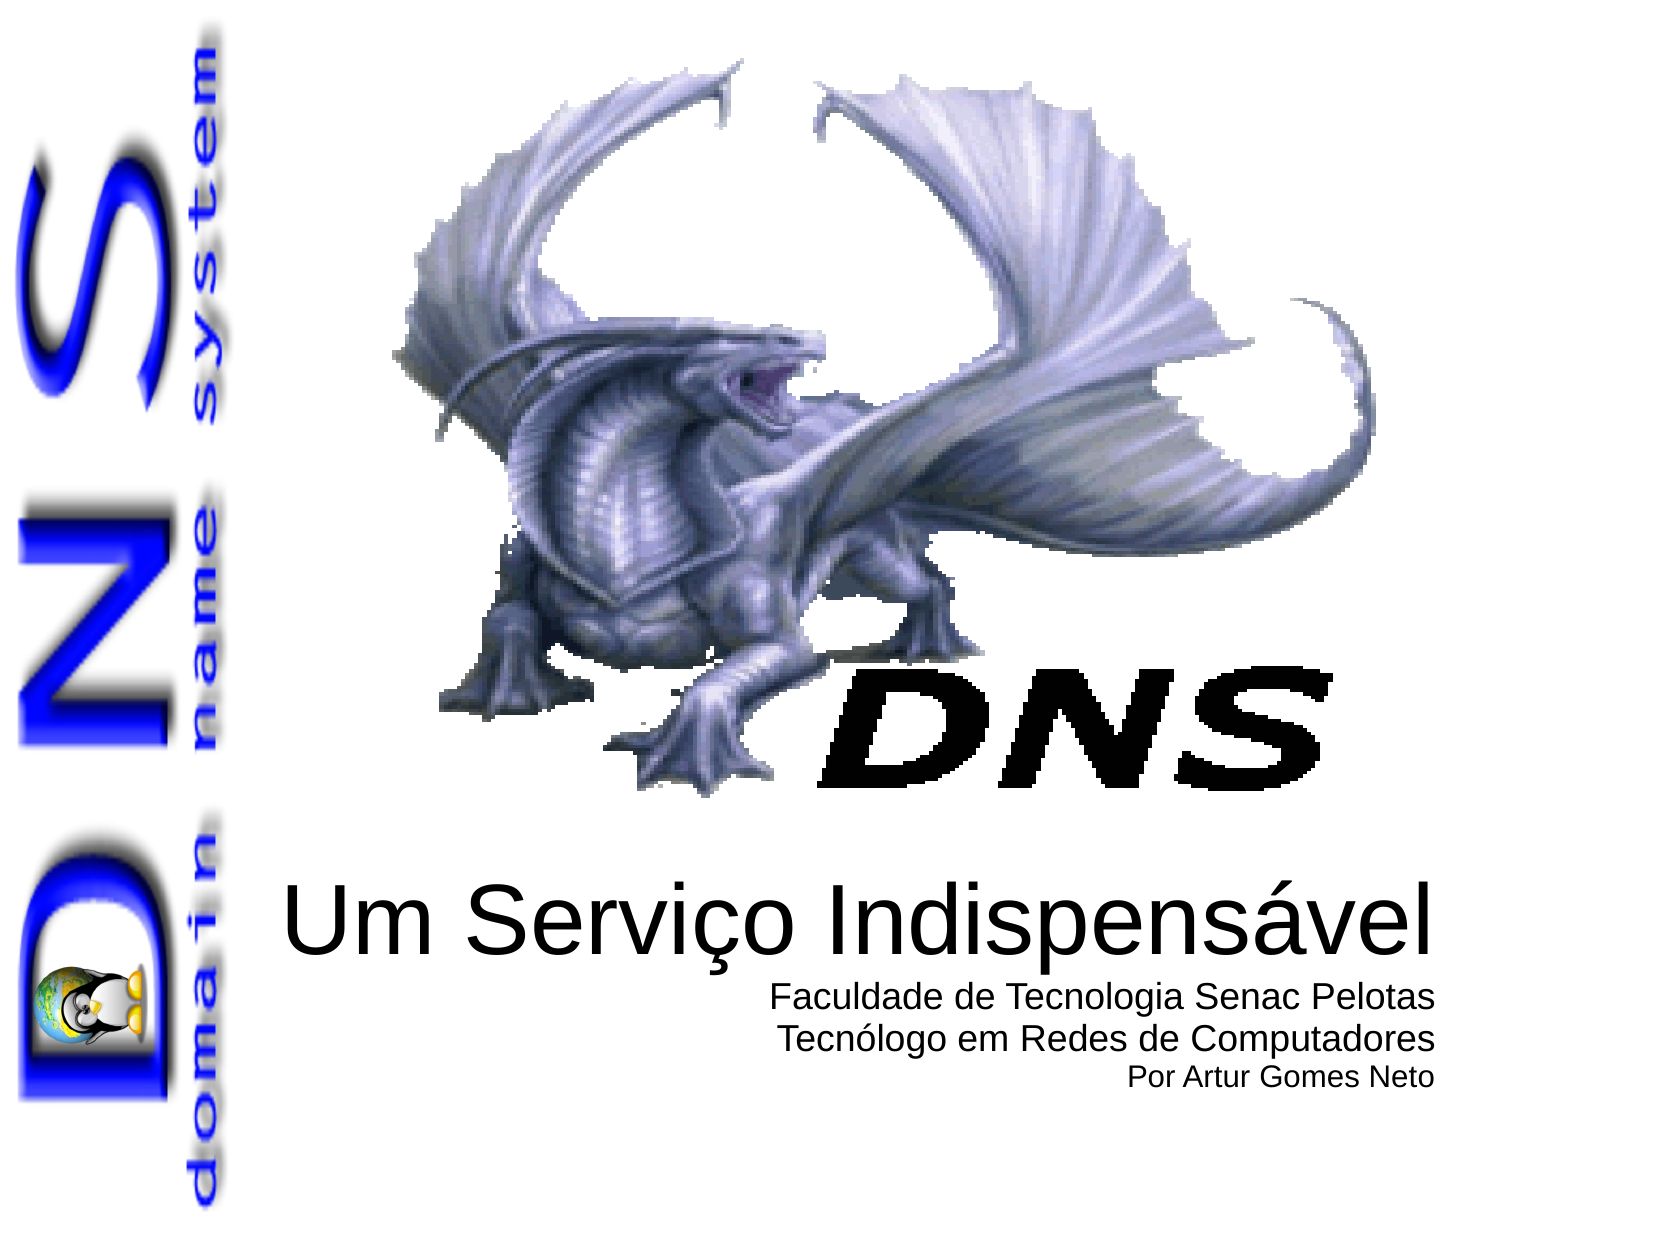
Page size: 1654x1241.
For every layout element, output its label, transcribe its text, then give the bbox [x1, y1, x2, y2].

picture [354, 58, 1376, 798]
picture [2, 2, 237, 1239]
text_box Um Serviço Indispensável Faculdade de Tecnologia Senac Pelotas Tecnólogo em Redes de Computadores Por Artur Gomes Neto [265, 856, 1565, 1102]
